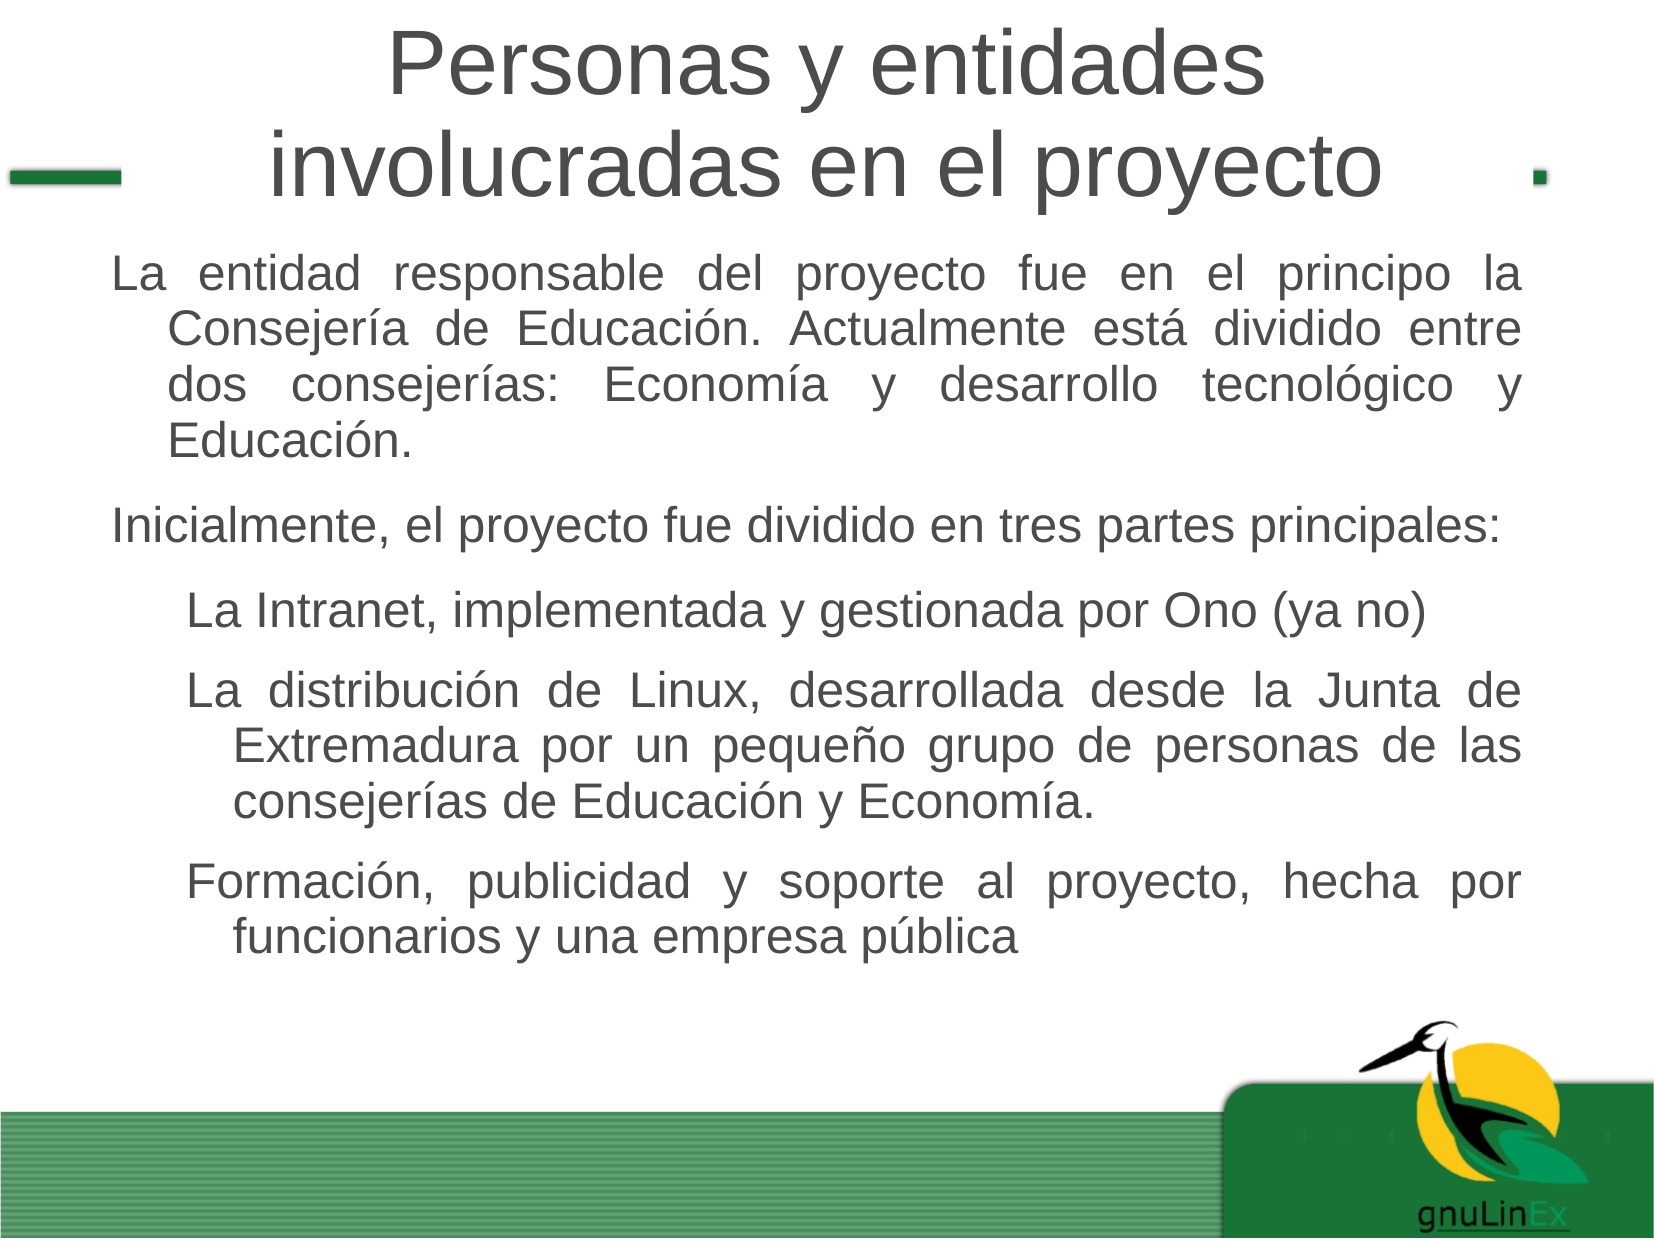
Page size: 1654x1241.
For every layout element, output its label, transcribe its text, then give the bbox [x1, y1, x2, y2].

picture [0, 0, 1654, 1238]
list La entidad responsable del proyecto fue en el principo la Consejería de Educación. Actualmente está dividido entre dos consejerías: Economía y desarrollo tecnológico y Educación. Inicialmente, el proyecto fue dividido en tres partes principales: La Intranet, implementada y gestionada por Ono (ya no) La distribución de Linux, desarrollada desde la Junta de Extremadura por un pequeño grupo de personas de las consejerías de Educación y Economía. Formación, publicidad y soporte al proyecto, hecha por funcionarios y una empresa pública [110, 244, 1523, 1096]
title Personas y entidades involucradas en el proyecto [121, 0, 1534, 228]
